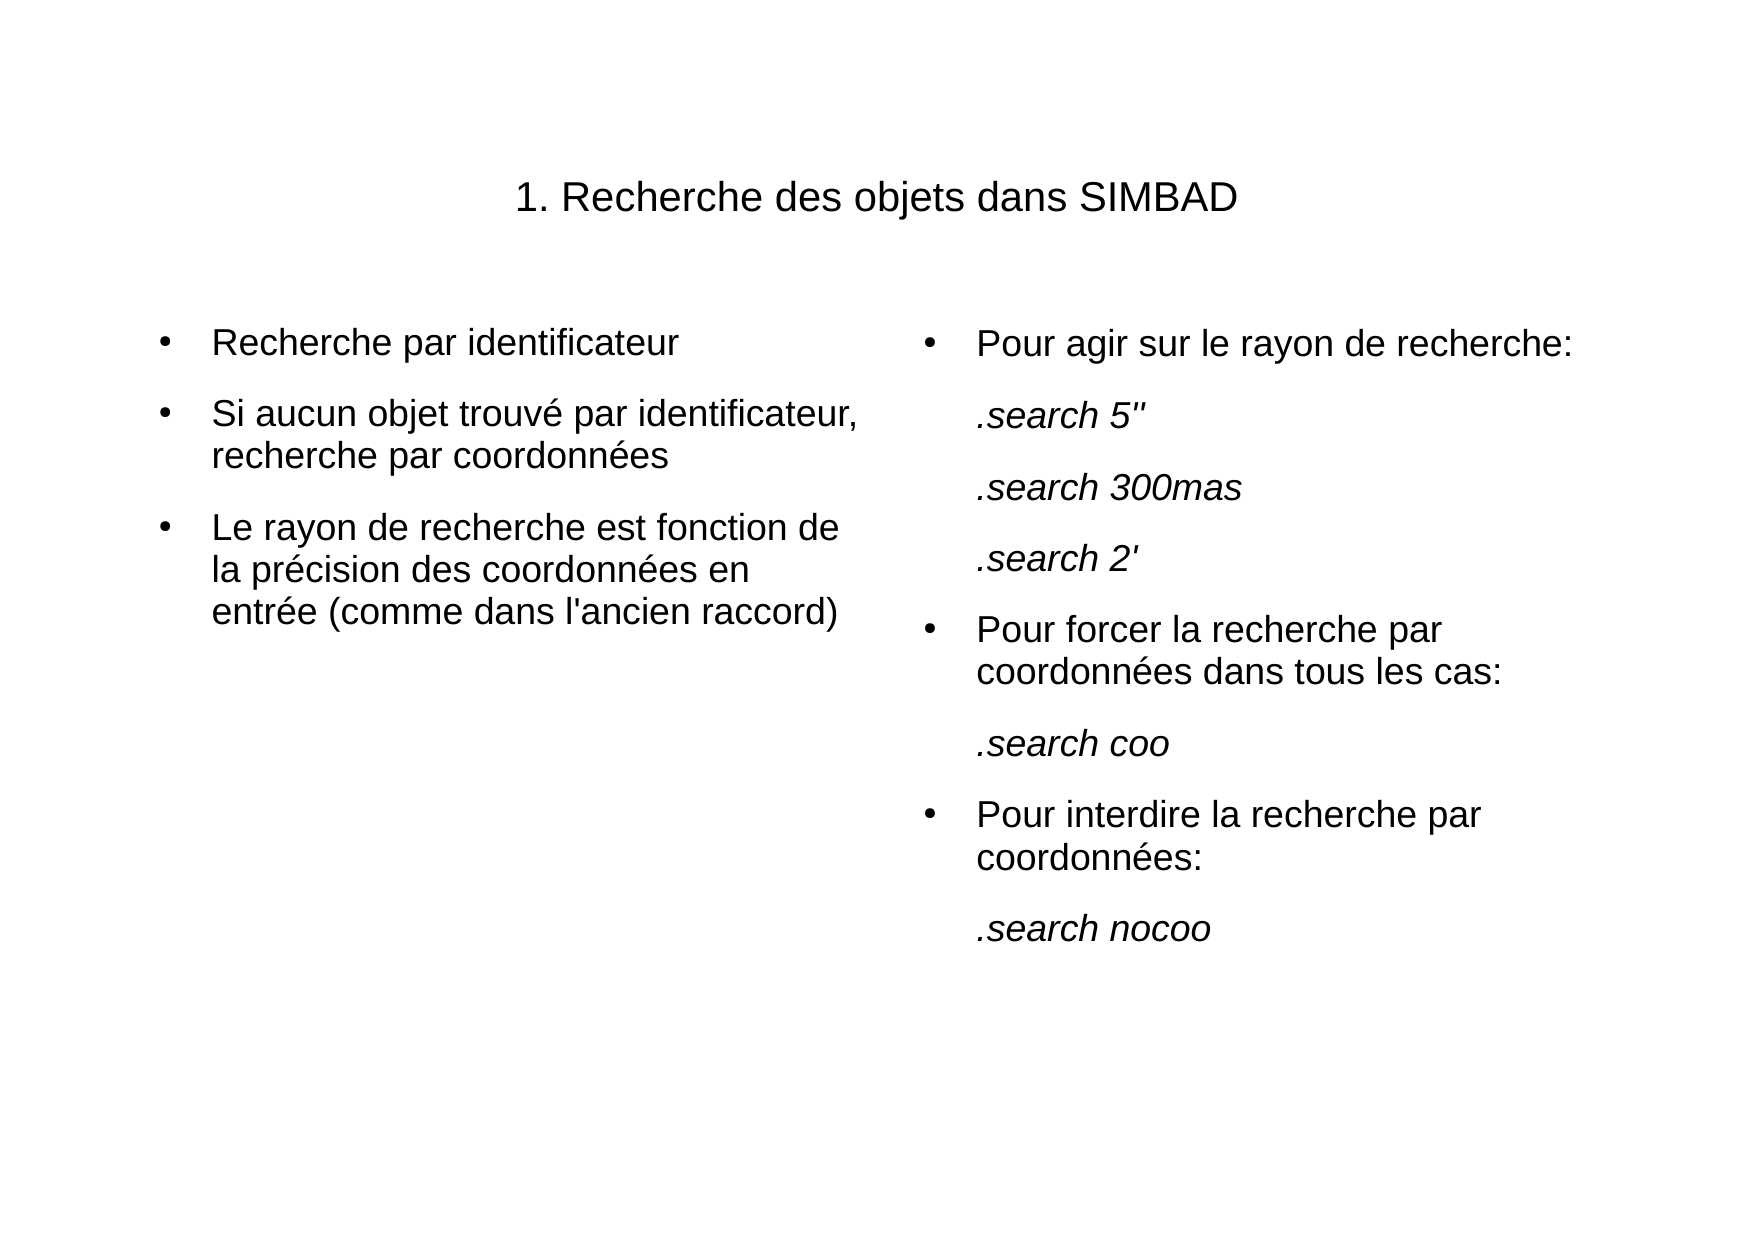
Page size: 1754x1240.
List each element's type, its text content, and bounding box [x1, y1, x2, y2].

title 1. Recherche des objets dans SIMBAD [140, 111, 1614, 284]
list Pour agir sur le rayon de recherche: .search 5'' .search 300mas .search 2' Pour forcer la recherche par coordonnées dans tous les cas: .search coo Pour interdire la recherche par coordonnées: .search nocoo [905, 322, 1625, 1063]
list Recherche par identificateur Si aucun objet trouvé par identificateur, recherche par coordonnées Le rayon de recherche est fonction de la précision des coordonnées en entrée (comme dans l'ancien raccord) [140, 321, 860, 1062]
